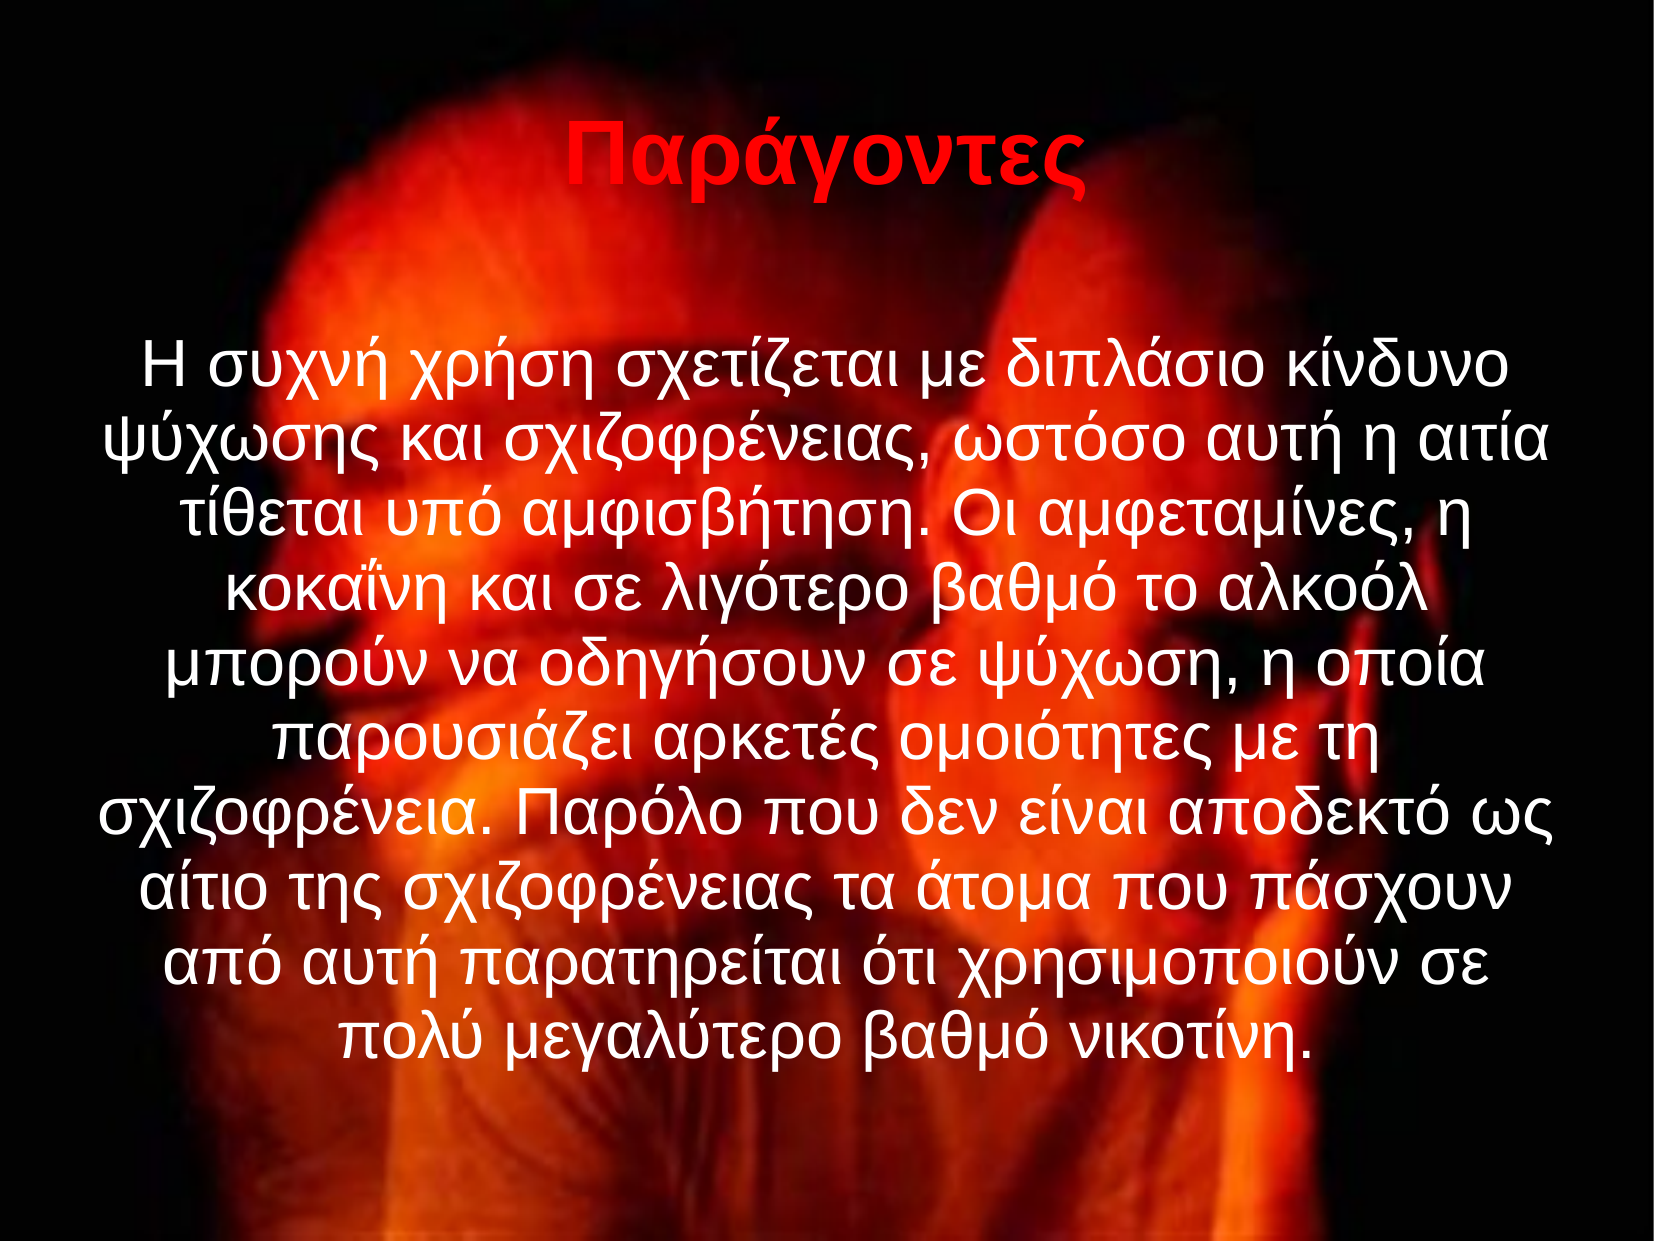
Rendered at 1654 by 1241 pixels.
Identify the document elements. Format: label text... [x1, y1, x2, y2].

subtitle Η συχνή χρήση σχετίζεται με διπλάσιο κίνδυνο ψύχωσης και σχιζοφρένειας, ωστόσο αυτή η αιτία τίθεται υπό αμφισβήτηση. Οι αμφεταμίνες, η κοκαΐνη και σε λιγότερο βαθμό το αλκοόλ μπορούν να οδηγήσουν σε ψύχωση, η οποία παρουσιάζει αρκετές ομοιότητες με τη σχιζοφρένεια. Παρόλο που δεν είναι αποδεκτό ως αίτιο της σχιζοφρένειας τα άτομα που πάσχουν από αυτή παρατηρείται ότι χρησιμοποιούν σε πολύ μεγαλύτερο βαθμό νικοτίνη. [82, 297, 1571, 1102]
picture [0, 0, 1654, 1241]
title Παράγοντες [82, 56, 1571, 250]
